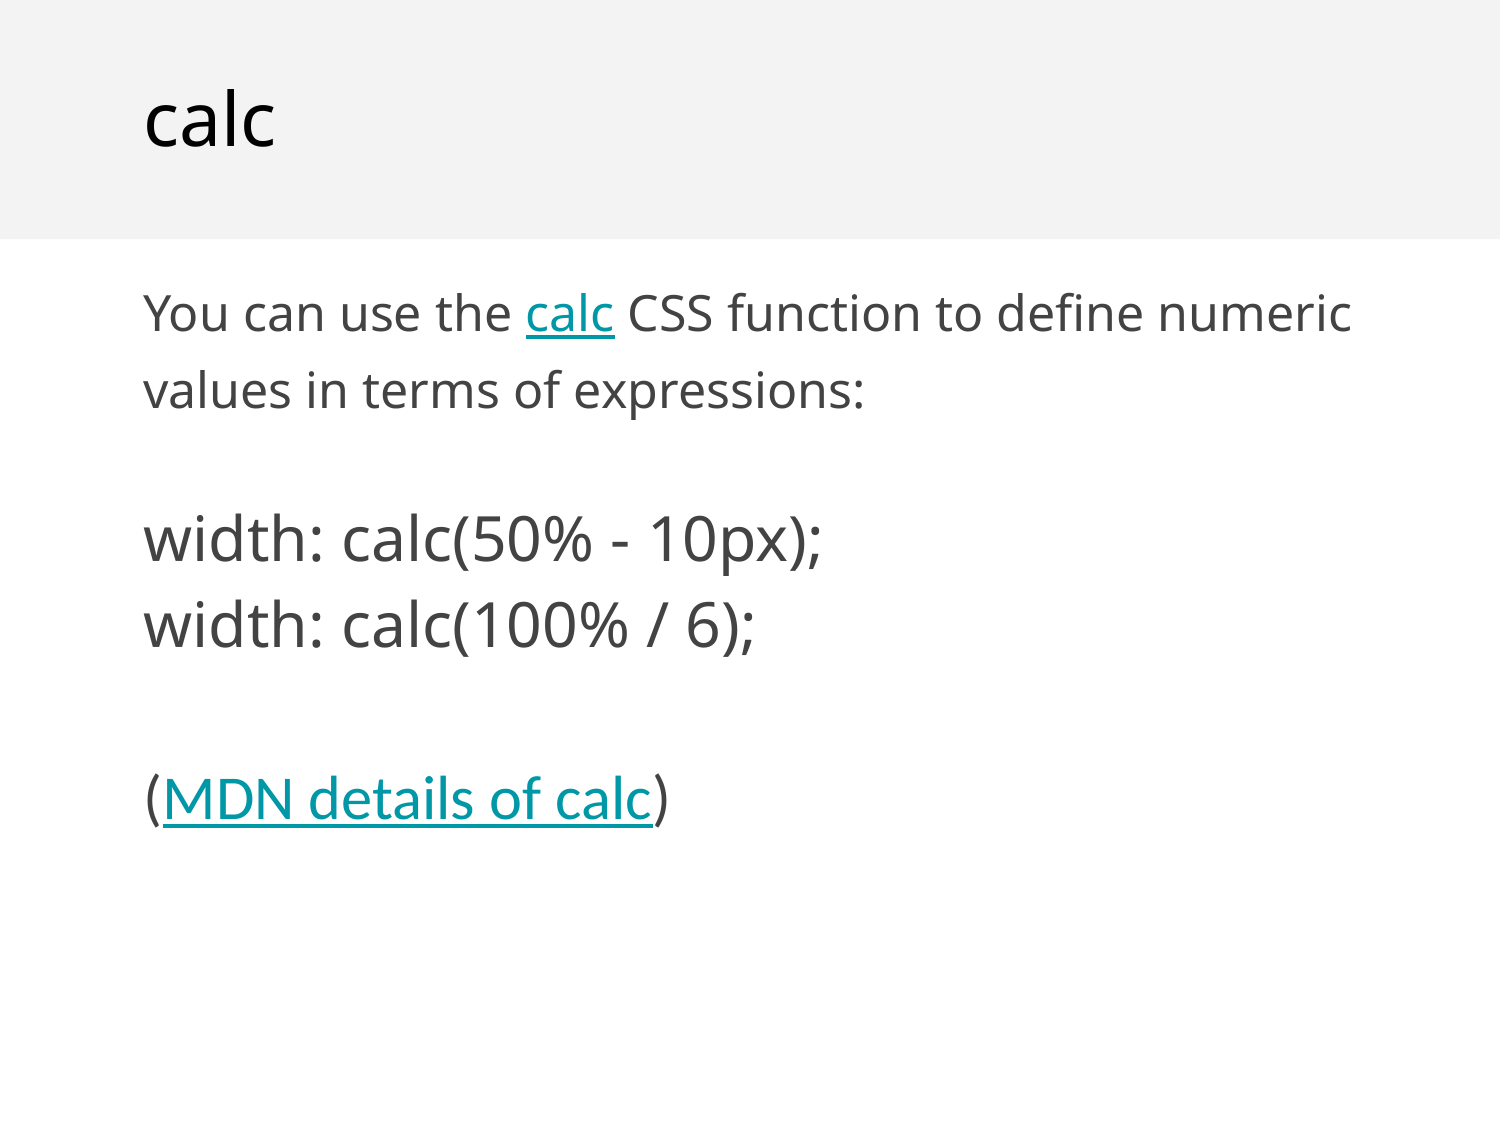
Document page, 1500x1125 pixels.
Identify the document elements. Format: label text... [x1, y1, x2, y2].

list You can use the calc CSS function to define numeric values in terms of expressions: width: calc(50% - 10px); width: calc(100% / 6); (MDN details of calc) [128, 255, 1372, 1004]
title calc [128, 56, 1372, 183]
